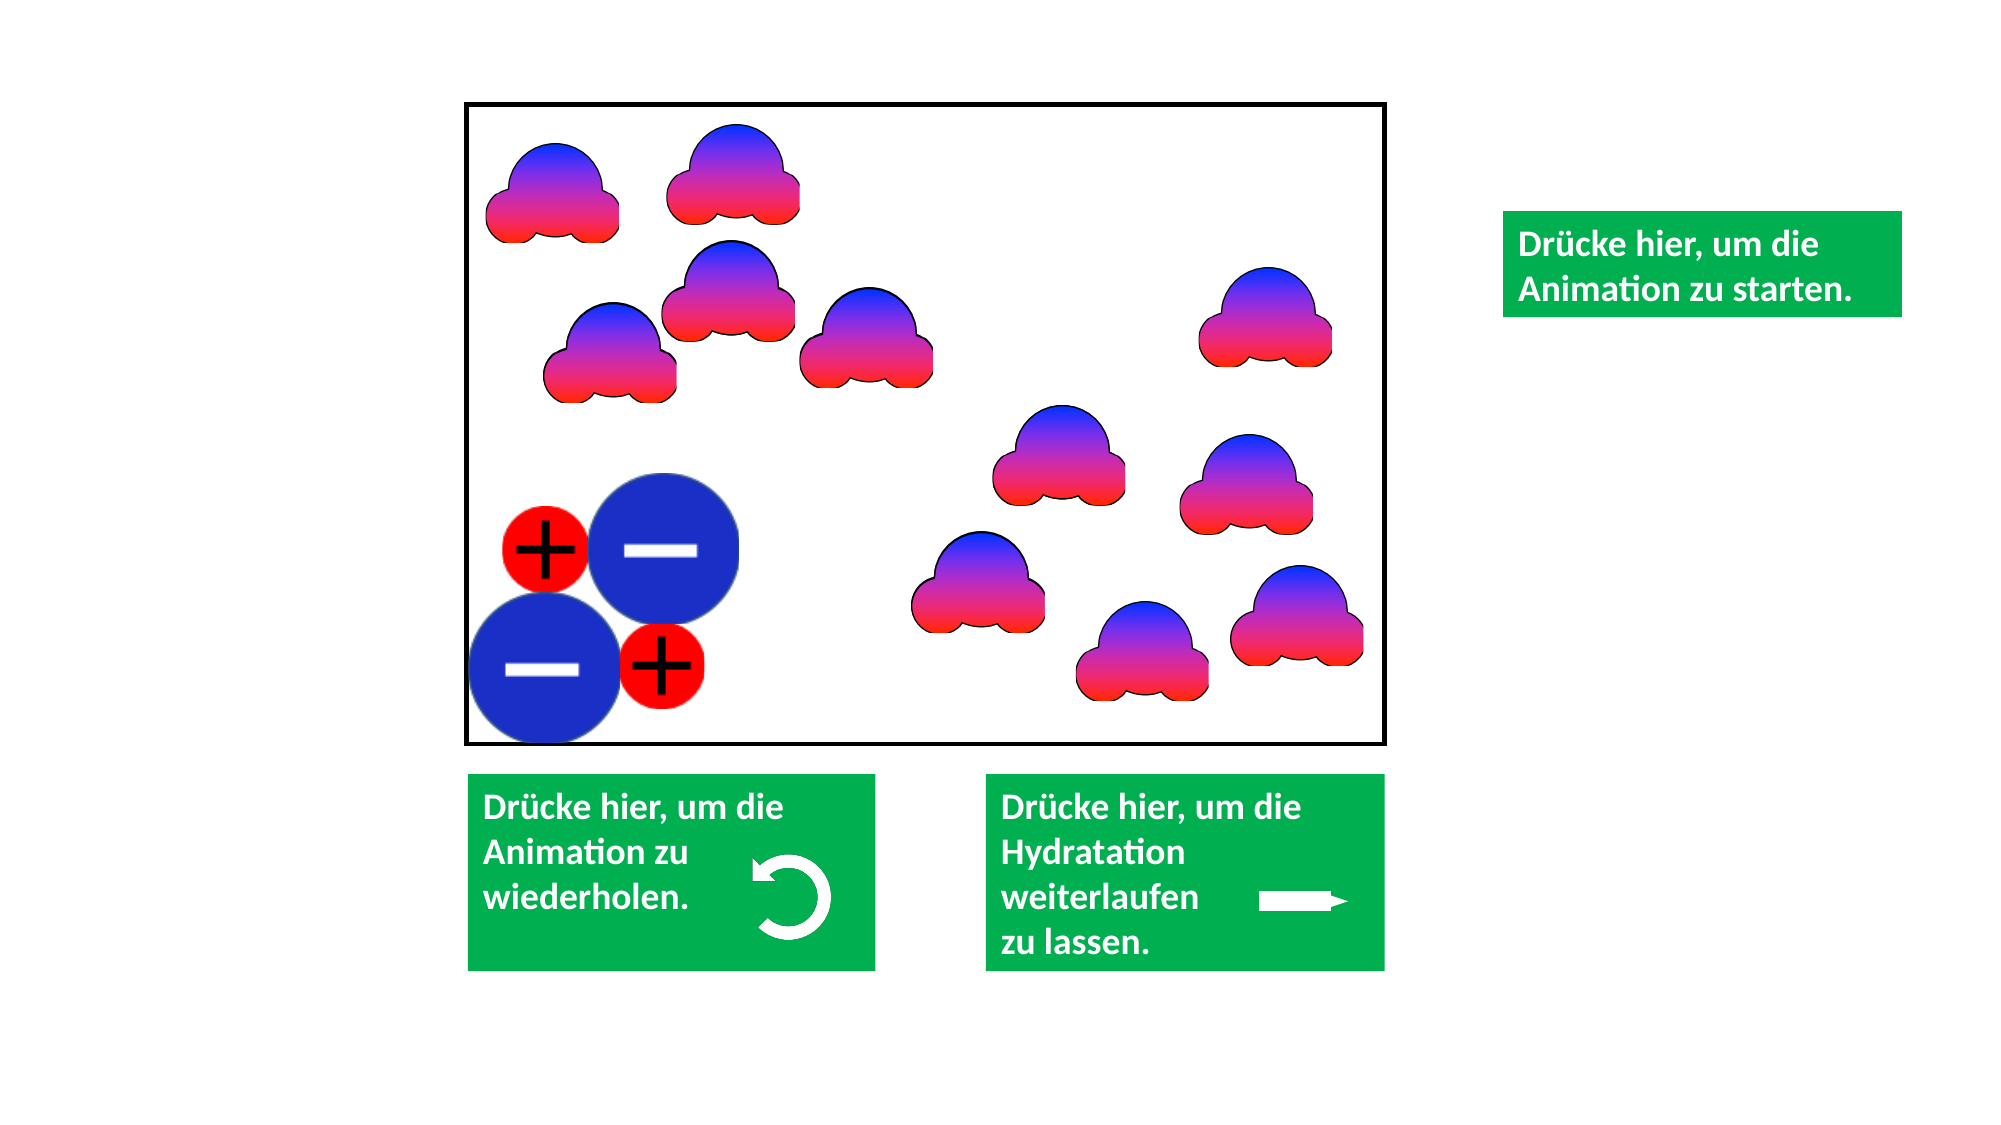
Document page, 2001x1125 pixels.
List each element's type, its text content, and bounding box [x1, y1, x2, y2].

picture [1230, 565, 1364, 666]
picture [992, 405, 1126, 506]
picture [799, 287, 933, 388]
picture [911, 531, 1045, 633]
picture [485, 143, 619, 243]
picture [1075, 601, 1209, 701]
picture [467, 473, 739, 743]
picture [1198, 267, 1332, 367]
text_box Drücke hier, um die Hydratation weiterlaufen zu lassen. [985, 774, 1385, 972]
text_box Drücke hier, um die Animation zu wiederholen. [467, 774, 876, 972]
picture [741, 843, 849, 951]
picture [543, 240, 795, 403]
picture [1179, 434, 1313, 535]
text_box Drücke hier, um die Animation zu starten. [1503, 211, 1902, 318]
picture [666, 124, 800, 225]
